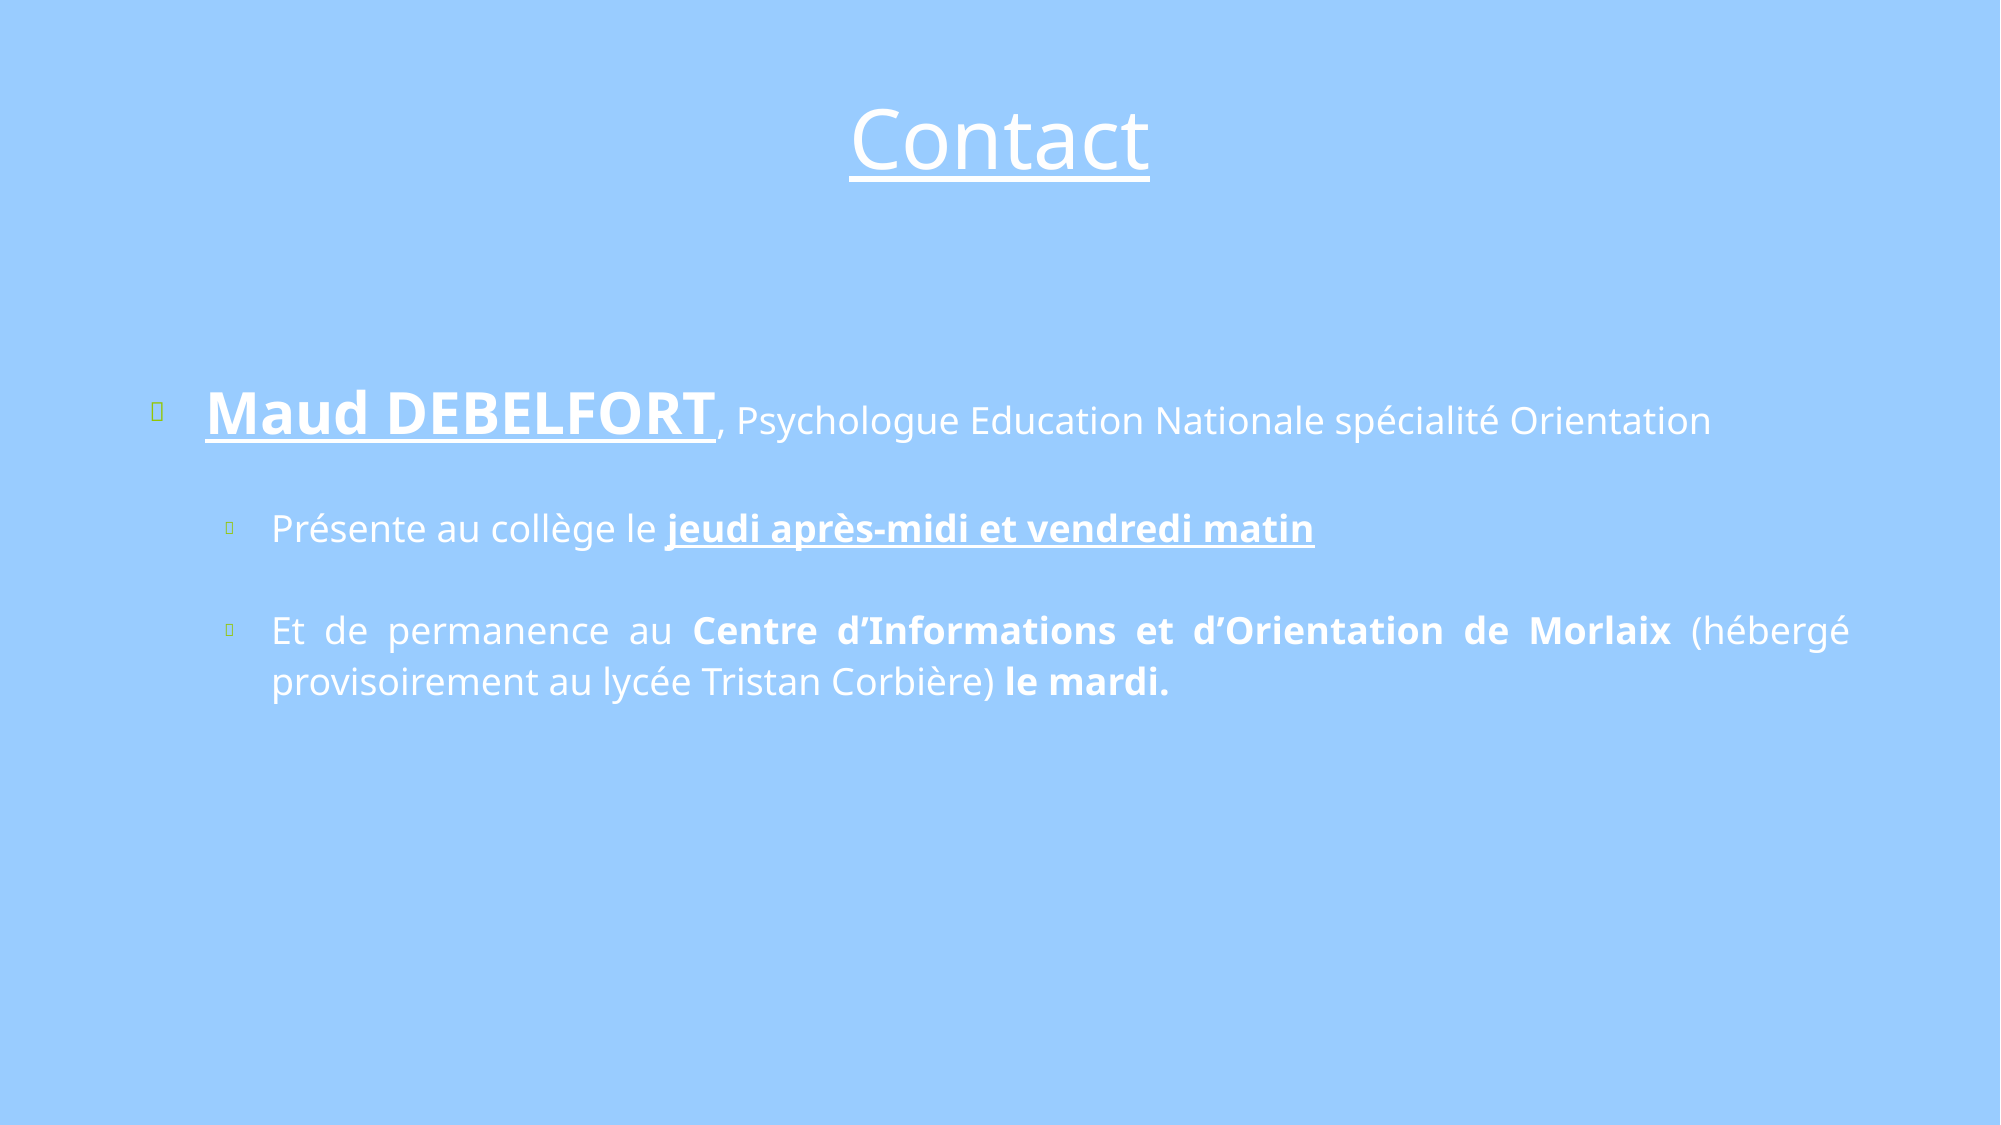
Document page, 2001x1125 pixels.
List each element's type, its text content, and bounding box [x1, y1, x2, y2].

text_box Contact [132, 73, 1867, 233]
text_box Maud DEBELFORT, Psychologue Education Nationale spécialité Orientation Présente au collège le jeudi après-midi et vendredi matin Et de permanence au Centre d’Informations et d’Orientation de Morlaix (hébergé provisoirement au lycée Tristan Corbière) le mardi. [134, 364, 1866, 961]
